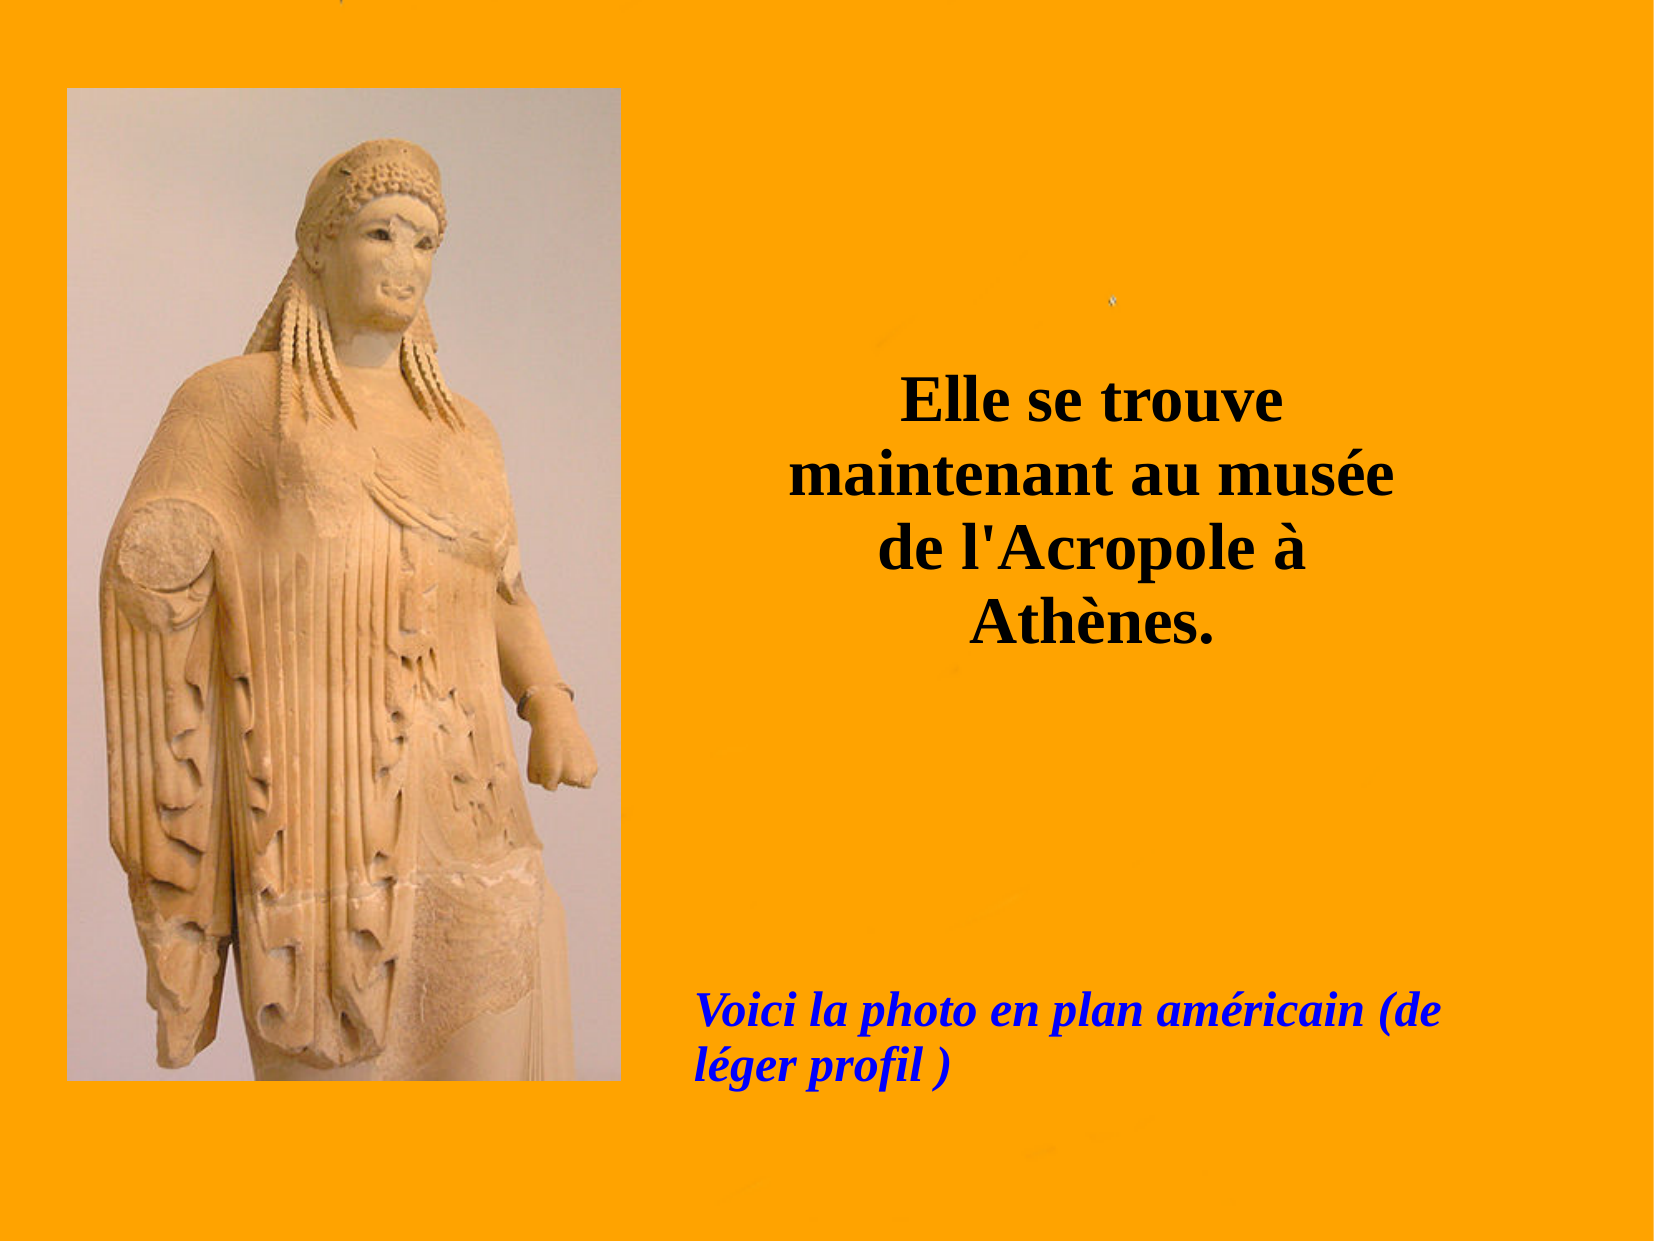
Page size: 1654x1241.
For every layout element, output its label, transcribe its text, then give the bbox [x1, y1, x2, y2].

text_box Voici la photo en plan américain (de léger profil ) [679, 974, 1565, 1102]
text_box Elle se trouve maintenant au musée de l'Acropole à Athènes. [767, 354, 1418, 916]
picture [0, 0, 1654, 1241]
